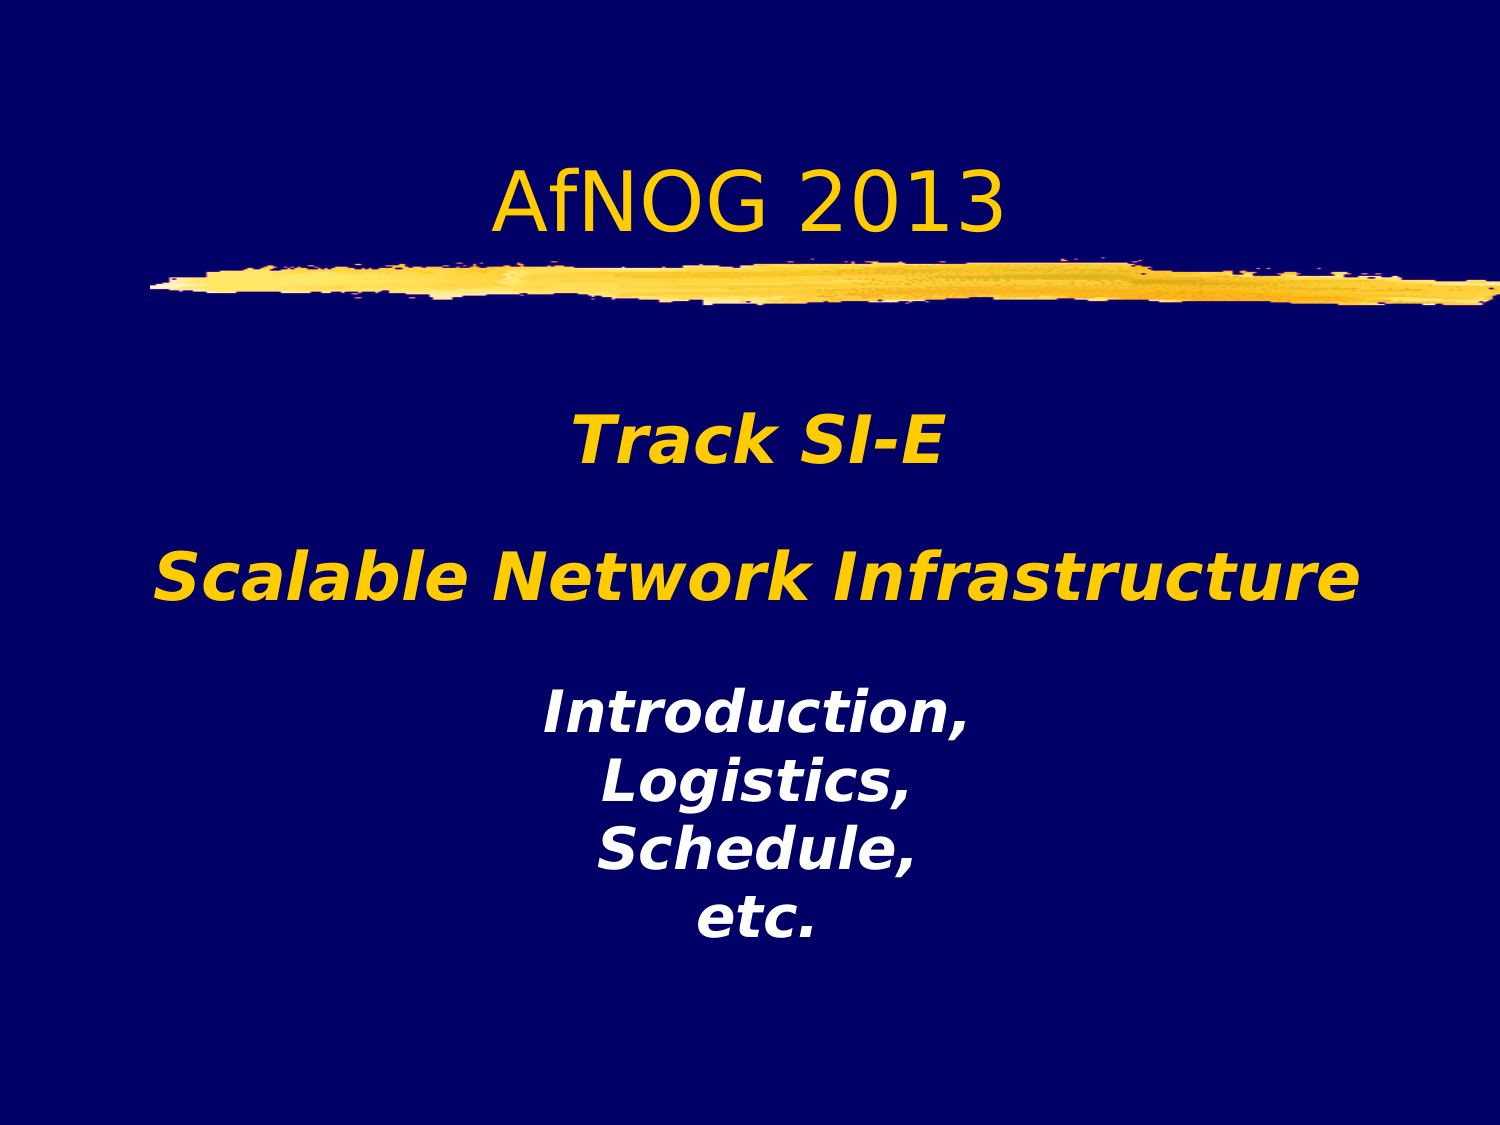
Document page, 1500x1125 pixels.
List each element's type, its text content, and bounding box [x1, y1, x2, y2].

text_box Track SI-E Scalable Network Infrastructure Introduction, Logistics, Schedule, etc. [118, 330, 1399, 1039]
picture [150, 253, 1500, 316]
title AfNOG 2013 [0, 34, 1500, 253]
